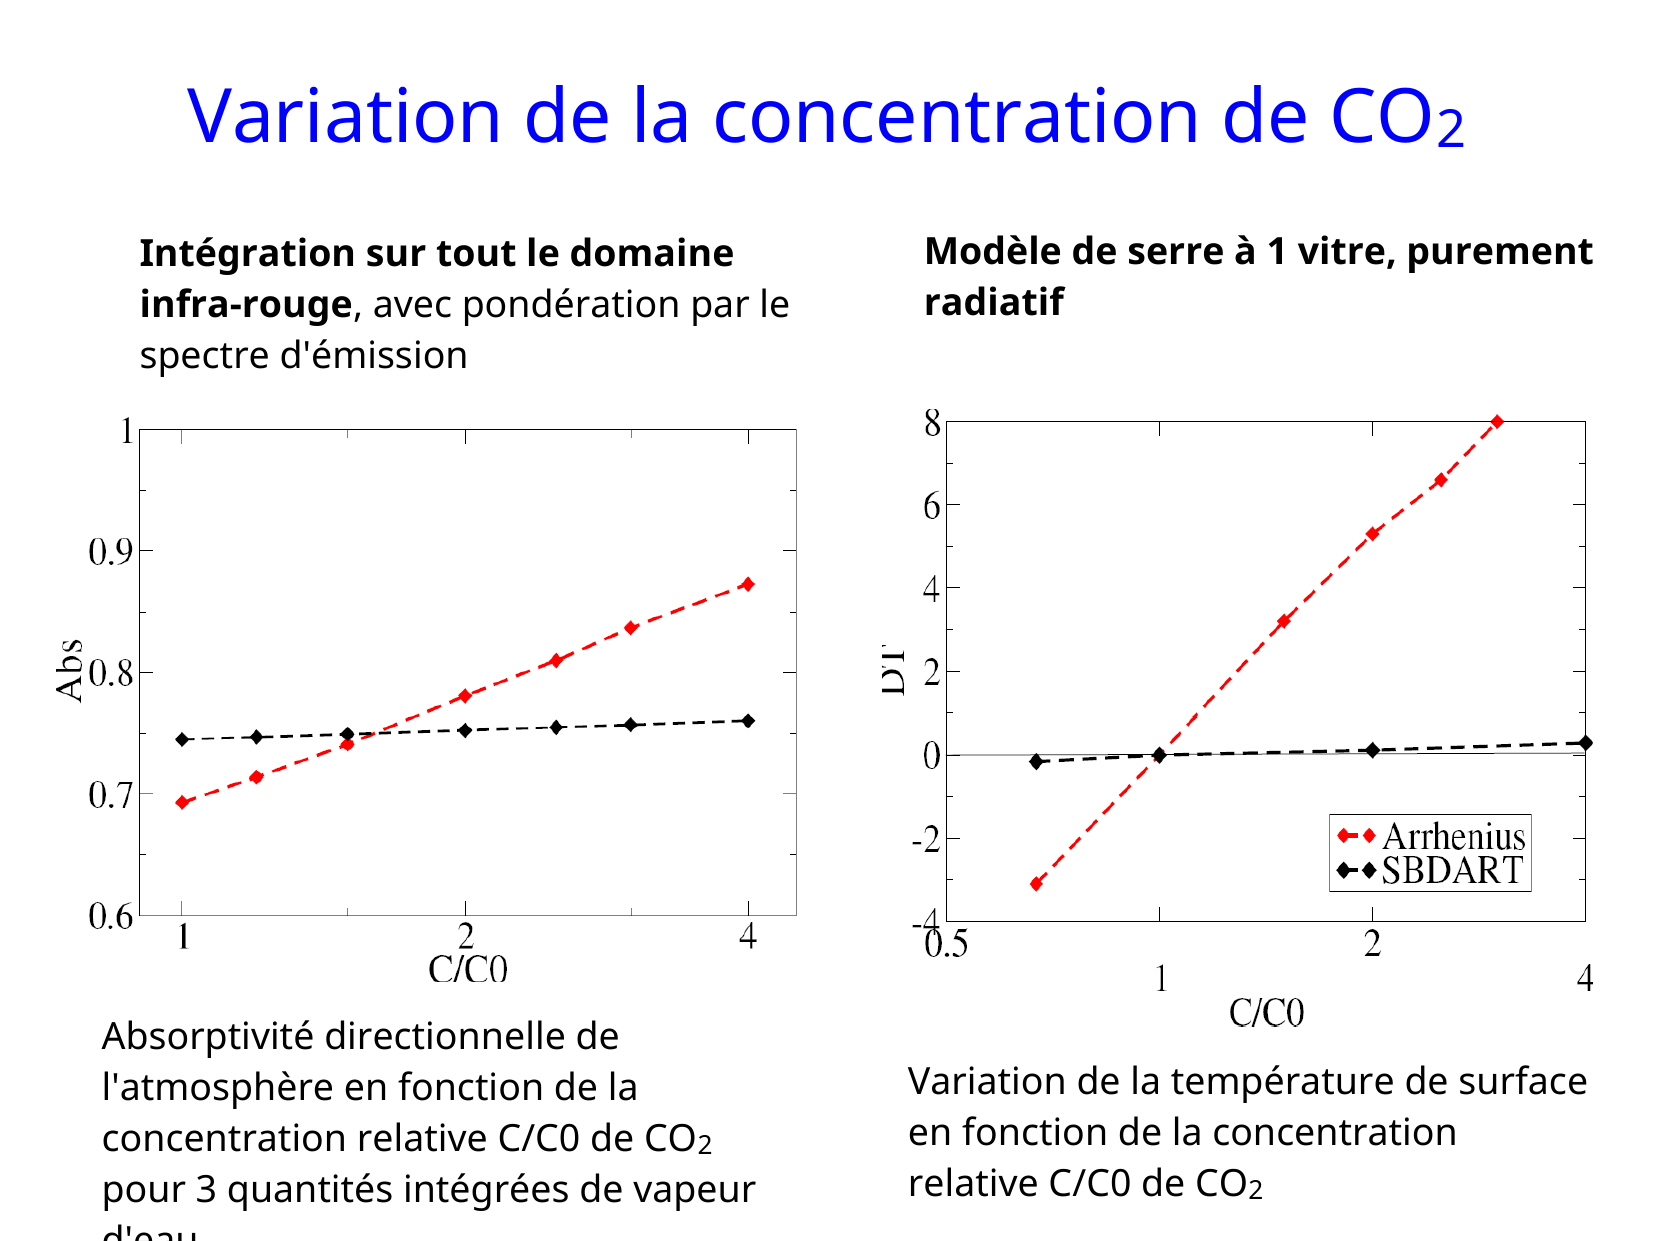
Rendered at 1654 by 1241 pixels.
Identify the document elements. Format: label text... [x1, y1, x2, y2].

picture [882, 409, 1593, 1028]
text_box Absorptivité directionnelle de l'atmosphère en fonction de la concentration relative C/C0 de CO2 pour 3 quantités intégrées de vapeur d'eau [86, 1002, 809, 1198]
text_box Intégration sur tout le domaine infra-rouge, avec pondération par le spectre d'émission [124, 218, 847, 408]
title Variation de la concentration de CO2 [82, 21, 1571, 206]
picture [56, 417, 797, 982]
text_box Modèle de serre à 1 vitre, purement radiatif [909, 217, 1626, 382]
text_box Variation de la température de surface en fonction de la concentration relative C/C0 de CO2 [893, 1047, 1610, 1200]
